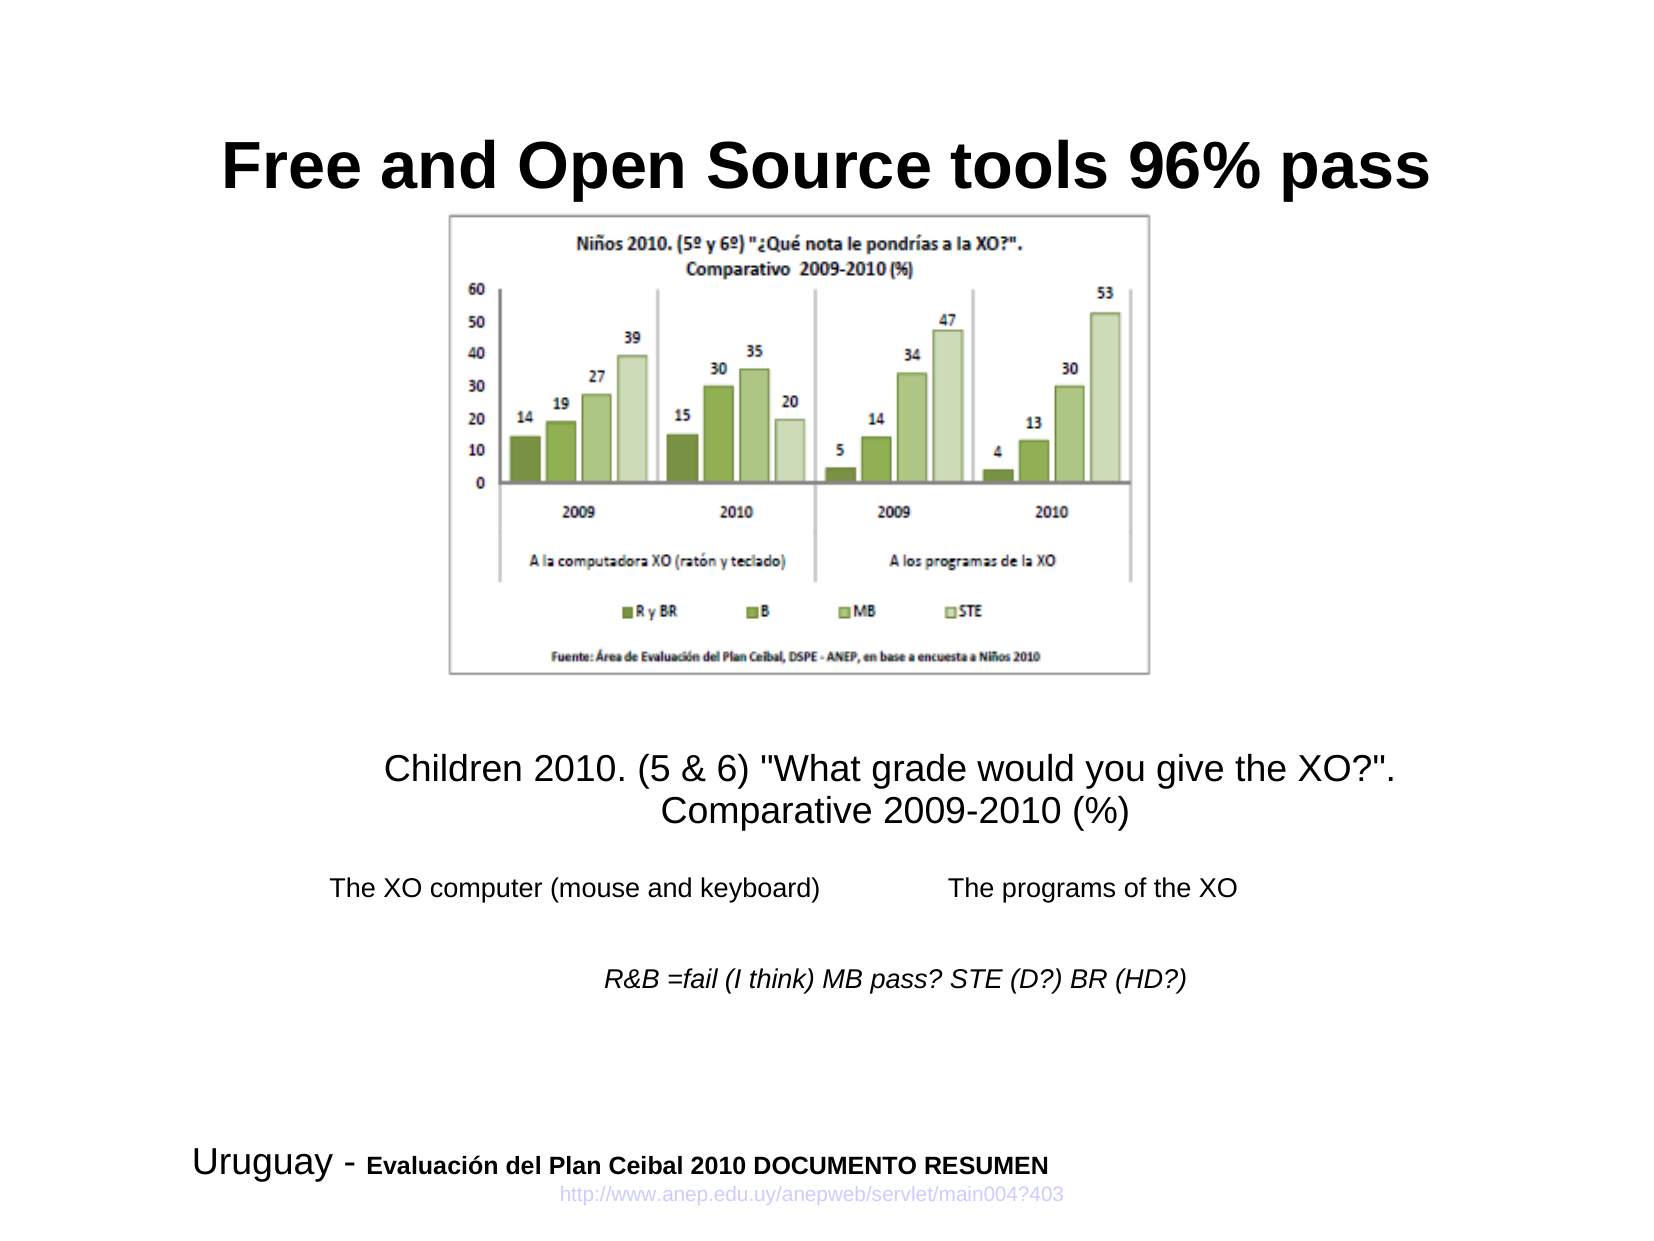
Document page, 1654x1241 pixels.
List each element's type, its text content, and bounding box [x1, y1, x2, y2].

picture [442, 207, 1168, 680]
text_box Uruguay - Evaluación del Plan Ceibal 2010 DOCUMENTO RESUMEN http://www.anep.edu.uy/anepweb/servlet/main004?403 [177, 1130, 1447, 1211]
text_box Children 2010. (5 & 6) "What grade would you give the XO?". Comparative 2009-2010 (%) The XO computer (mouse and keyboard) The programs of the XO R&B =fail (I think) MB pass? STE (D?) BR (HD?) [314, 738, 1477, 1000]
text_box Free and Open Source tools 96% pass [206, 117, 1507, 207]
